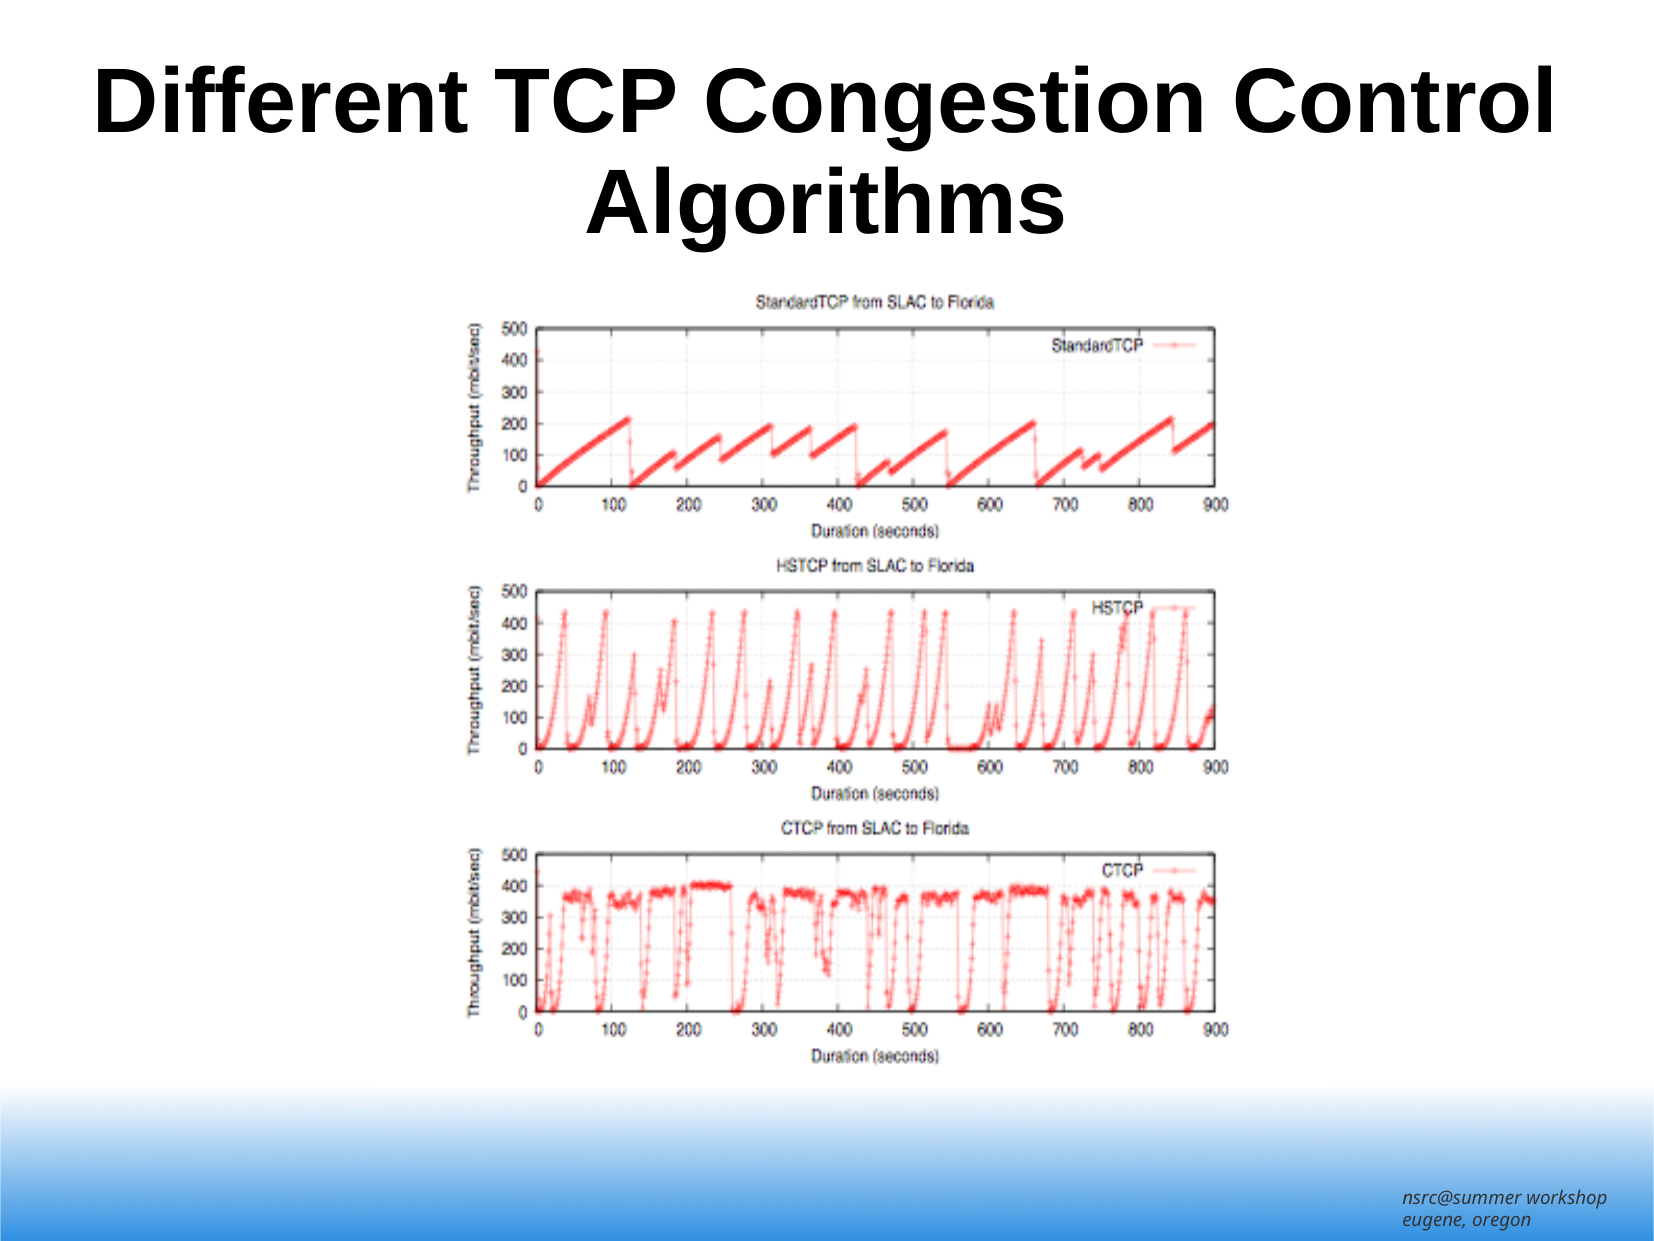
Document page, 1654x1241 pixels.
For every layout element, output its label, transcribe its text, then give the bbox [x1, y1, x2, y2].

picture [0, 286, 1654, 1241]
title Different TCP Congestion Control Algorithms [82, 51, 1571, 255]
